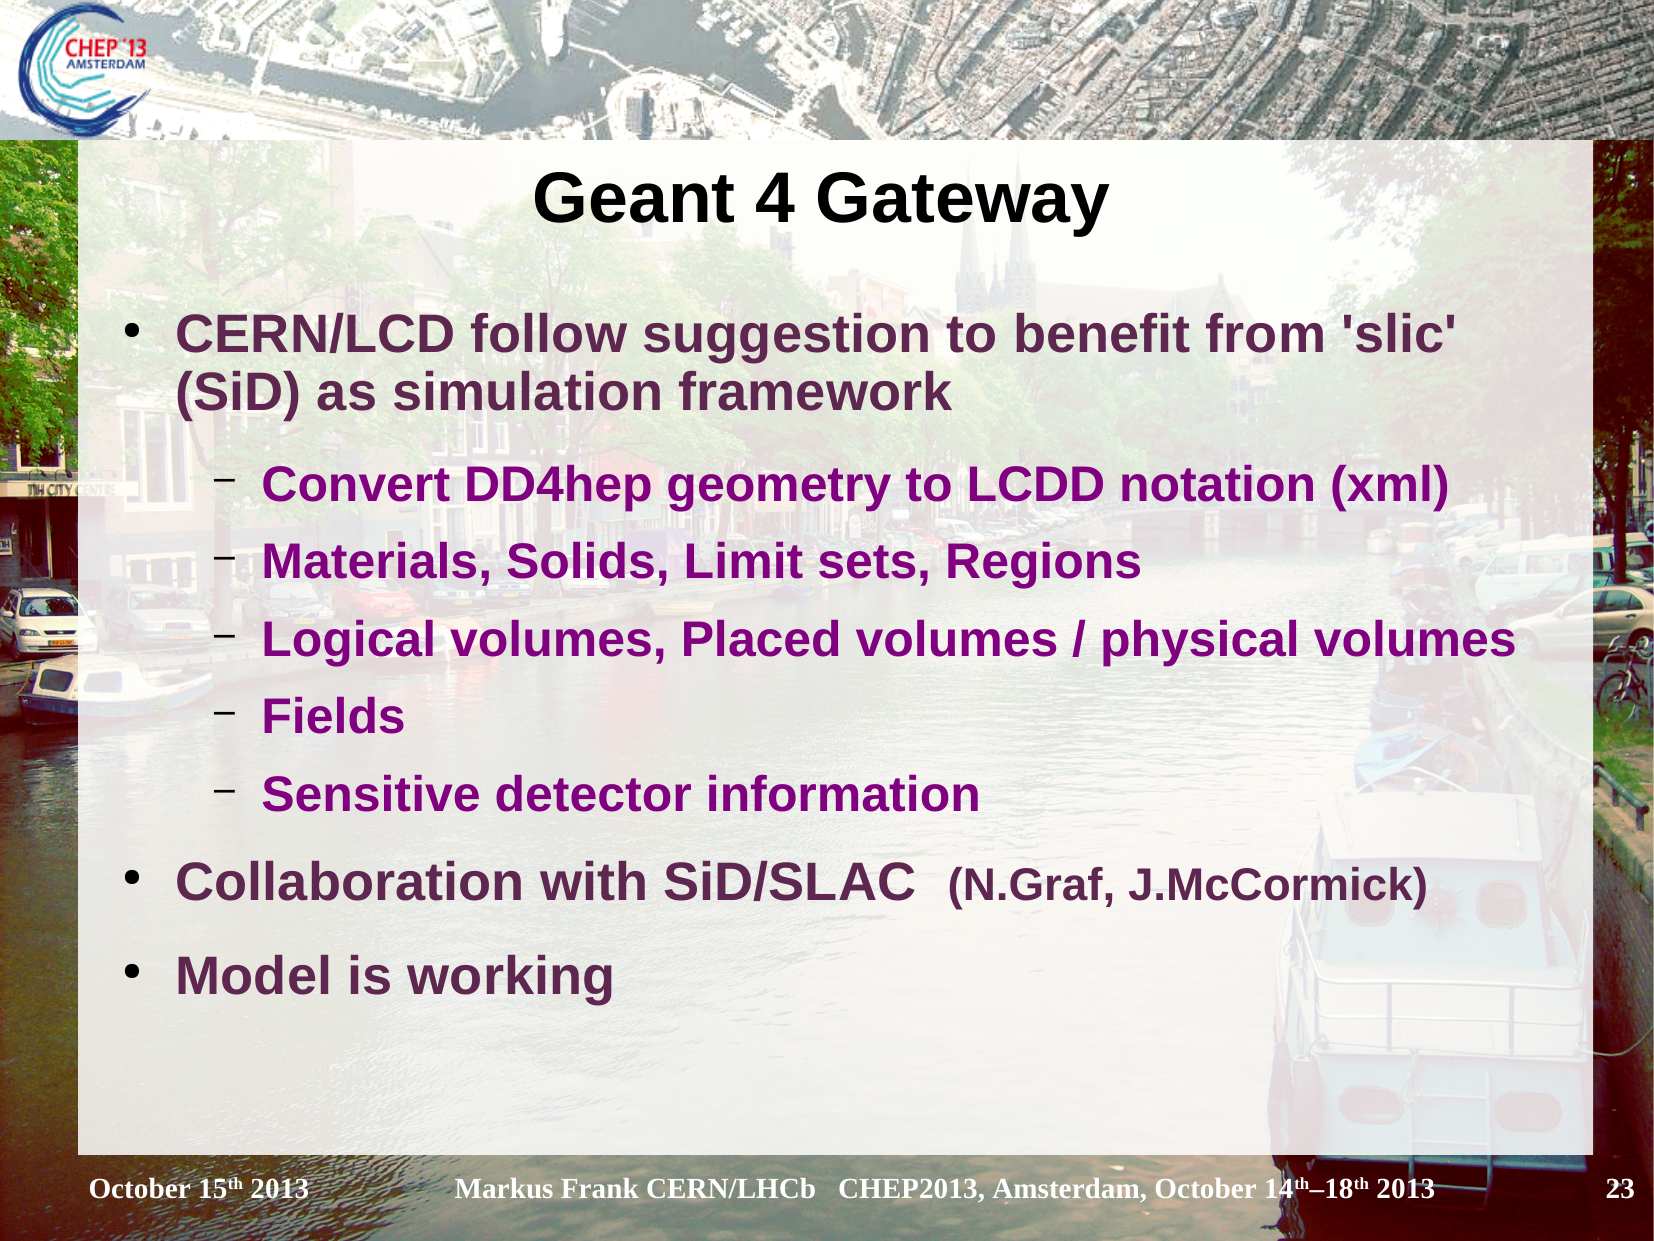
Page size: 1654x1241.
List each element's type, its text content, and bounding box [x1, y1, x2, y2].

title Geant 4 Gateway [82, 90, 1536, 298]
picture [0, 0, 1654, 1241]
list CERN/LCD follow suggestion to benefit from 'slic' (SiD) as simulation framework Convert DD4hep geometry to LCDD notation (xml) Materials, Solids, Limit sets, Regions Logical volumes, Placed volumes / physical volumes Fields Sensitive detector information Collaboration with SiD/SLAC (N.Graf, J.McCormick) Model is working [90, 297, 1546, 1202]
